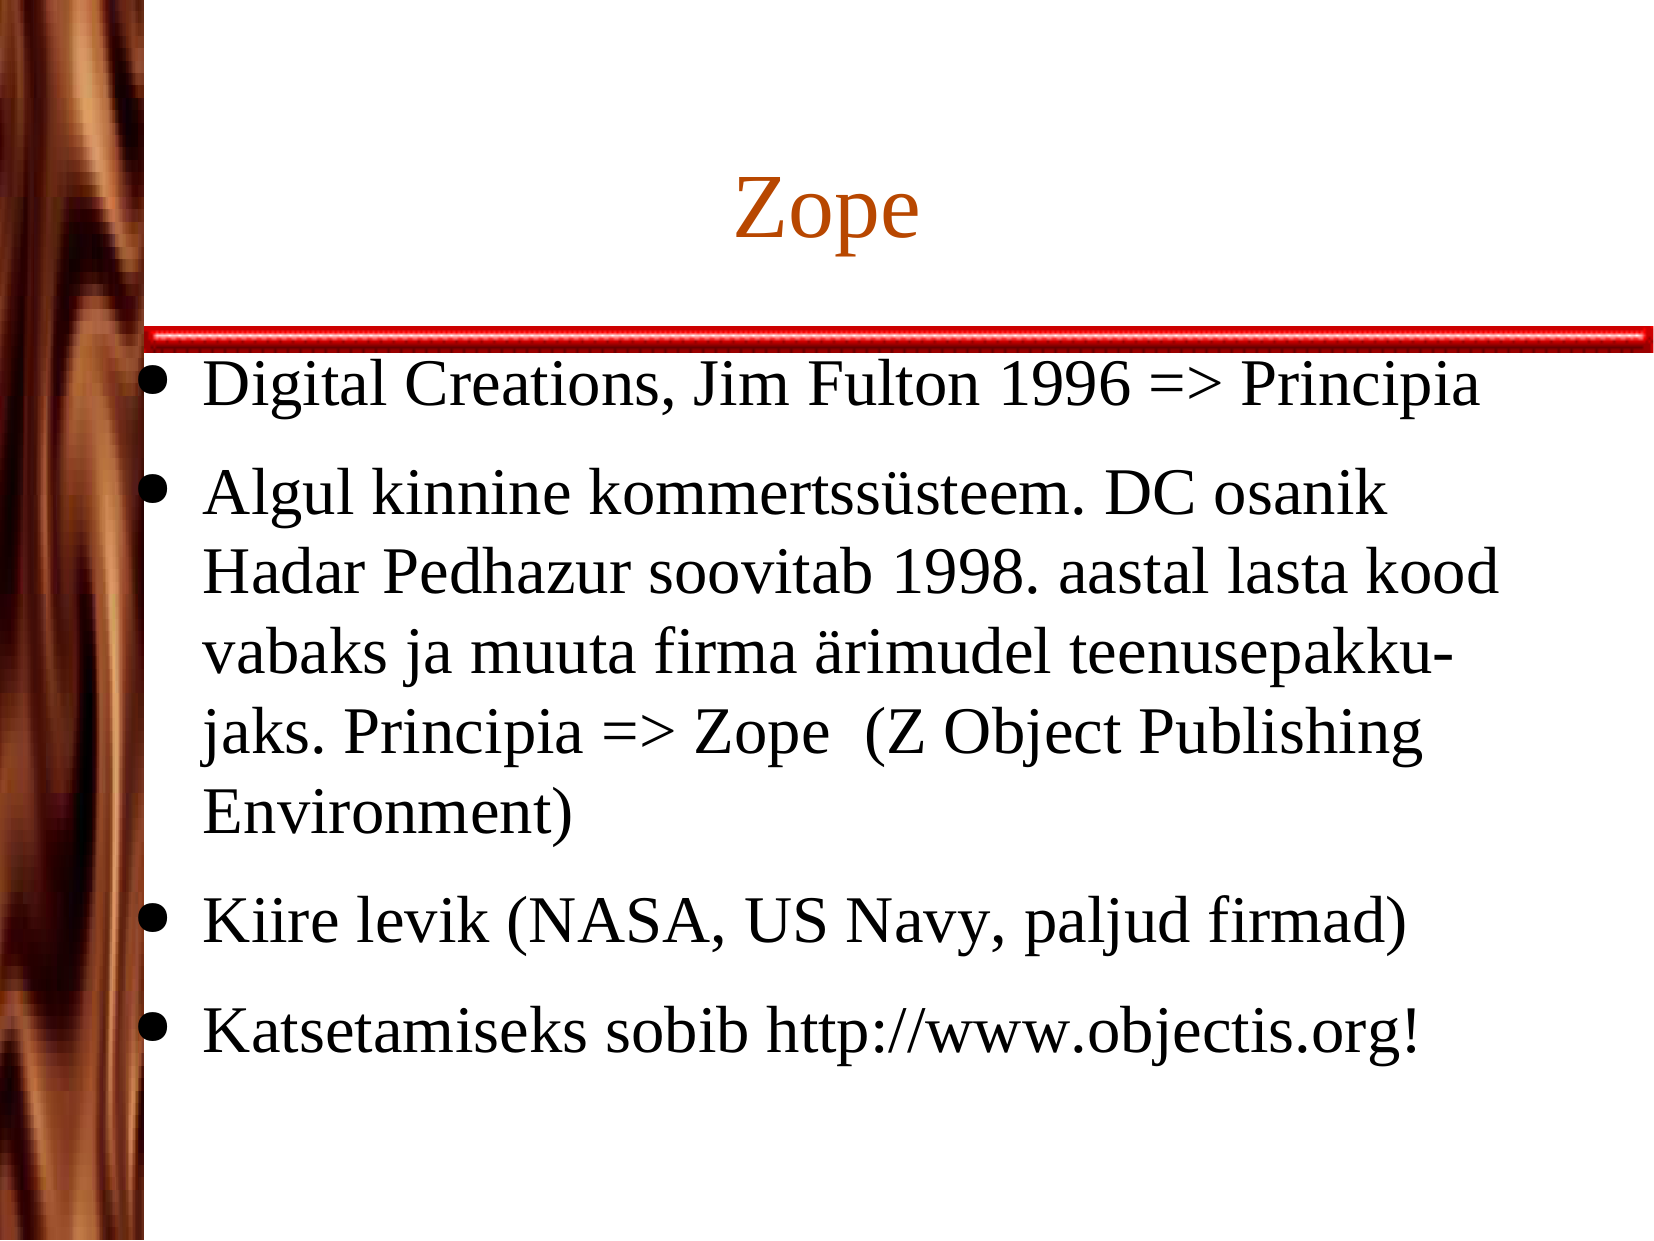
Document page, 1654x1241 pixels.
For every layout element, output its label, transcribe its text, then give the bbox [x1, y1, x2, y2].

title Zope [121, 100, 1533, 312]
picture [0, 0, 1654, 1240]
list Digital Creations, Jim Fulton 1996 => Principia Algul kinnine kommertssüsteem. DC osanik Hadar Pedhazur soovitab 1998. aastal lasta kood vabaks ja muuta firma ärimudel teenusepakku-jaks. Principia => Zope (Z Object Publishing Environment) Kiire levik (NASA, US Navy, paljud firmad) Katsetamiseks sobib http://www.objectis.org! [121, 344, 1533, 1126]
